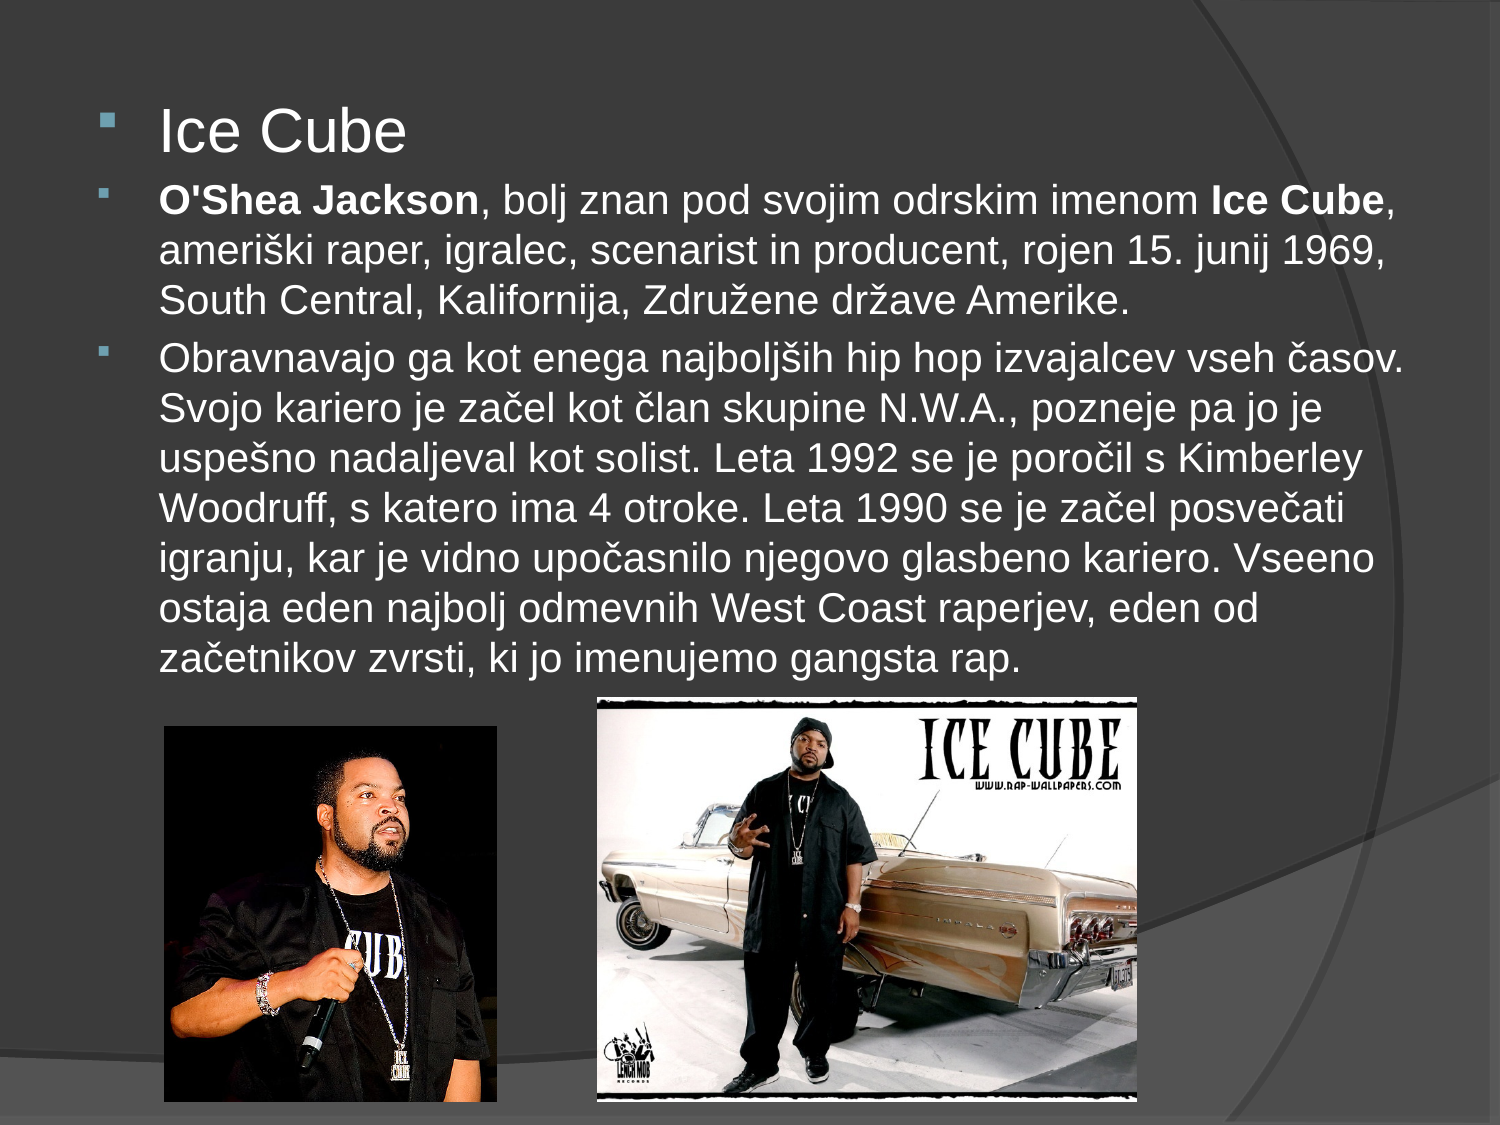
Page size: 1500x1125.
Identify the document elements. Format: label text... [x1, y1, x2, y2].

list Ice Cube O'Shea Jackson, bolj znan pod svojim odrskim imenom Ice Cube, ameriški raper, igralec, scenarist in producent, rojen 15. junij 1969, South Central, Kalifornija, Združene države Amerike. Obravnavajo ga kot enega najboljših hip hop izvajalcev vseh časov. Svojo kariero je začel kot član skupine N.W.A., pozneje pa jo je uspešno nadaljeval kot solist. Leta 1992 se je poročil s Kimberley Woodruff, s katero ima 4 otroke. Leta 1990 se je začel posvečati igranju, kar je vidno upočasnilo njegovo glasbeno kariero. Vseeno ostaja eden najbolj odmevnih West Coast raperjev, eden od začetnikov zvrsti, ki jo imenujemo gangsta rap. [75, 82, 1425, 1005]
picture [597, 697, 1137, 1102]
picture [164, 726, 497, 1102]
